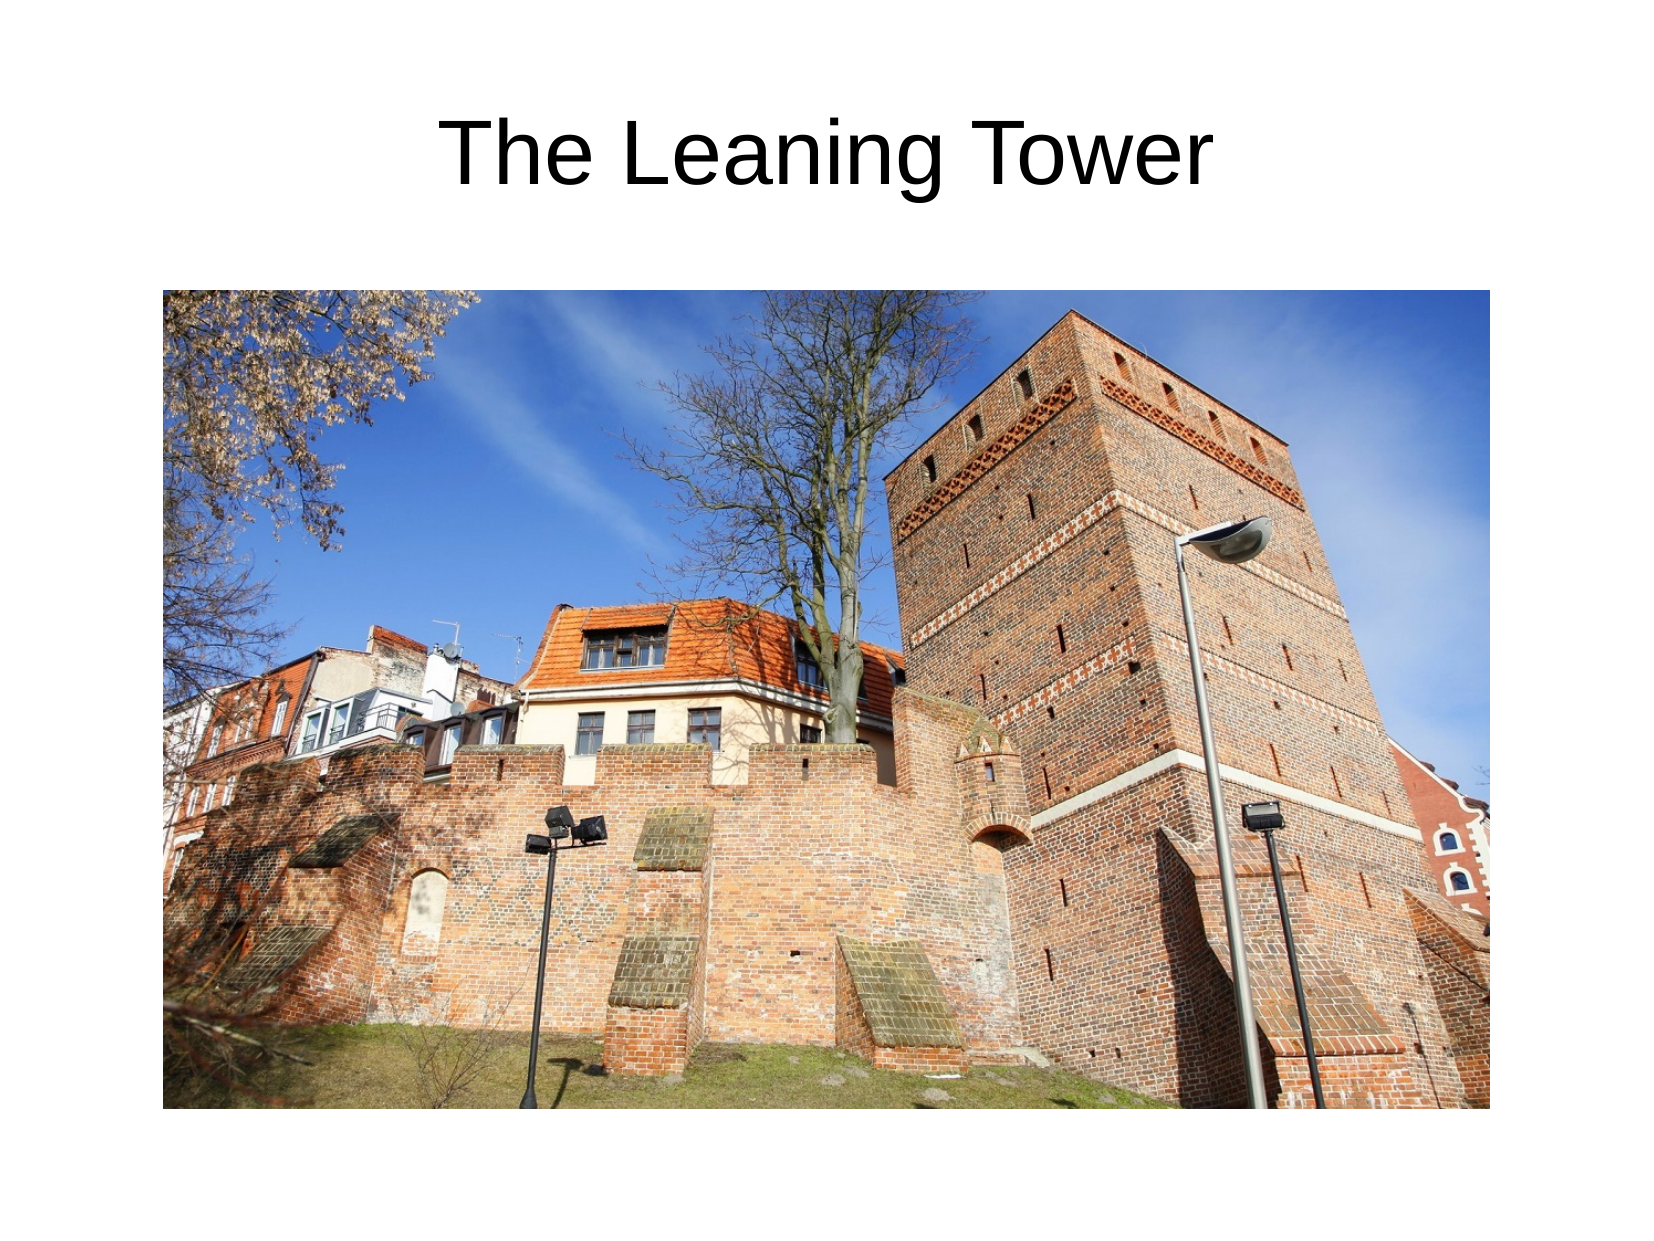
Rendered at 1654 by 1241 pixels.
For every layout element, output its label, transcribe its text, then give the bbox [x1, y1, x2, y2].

title The Leaning Tower [82, 49, 1571, 257]
picture [163, 290, 1490, 1109]
